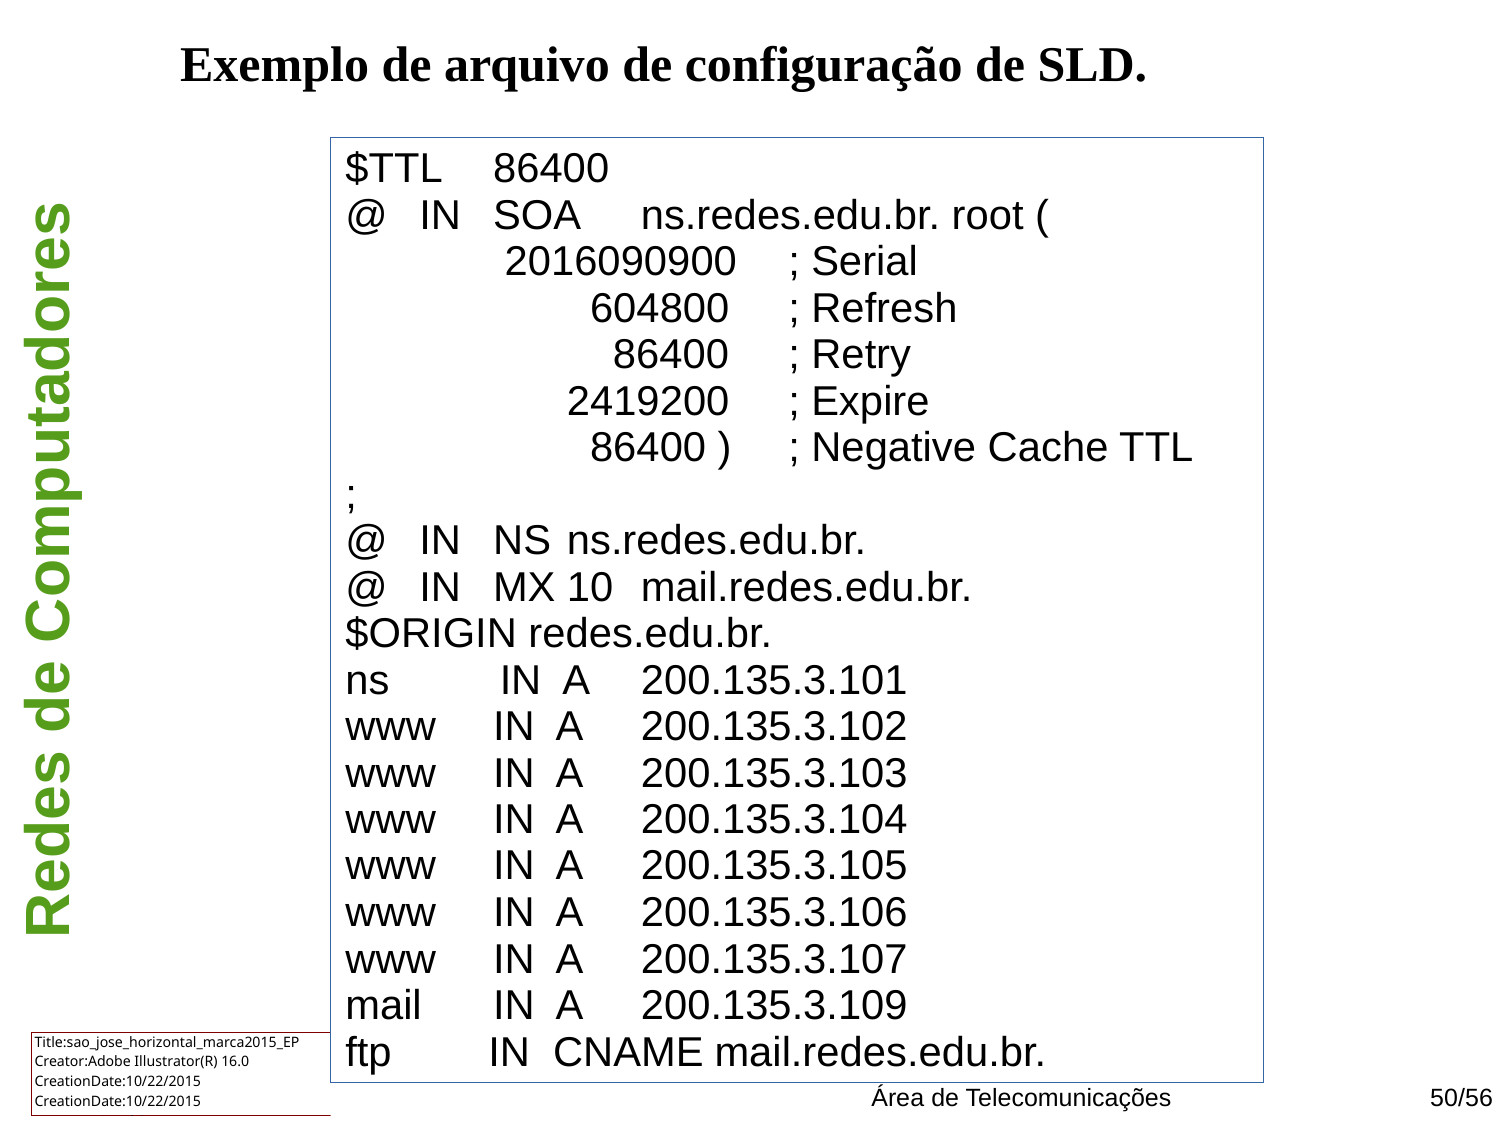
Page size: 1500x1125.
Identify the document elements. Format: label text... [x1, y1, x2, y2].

text_box $TTL 86400 @ IN SOA ns.redes.edu.br. root ( 2016090900 ; Serial 604800 ; Refresh 86400 ; Retry 2419200 ; Expire 86400 ) ; Negative Cache TTL ; @ IN NS ns.redes.edu.br. @ IN MX 10 mail.redes.edu.br. $ORIGIN redes.edu.br. ns IN A 200.135.3.101 www IN A 200.135.3.102 www IN A 200.135.3.103 www IN A 200.135.3.104 www IN A 200.135.3.105 www IN A 200.135.3.106 www IN A 200.135.3.107 mail IN A 200.135.3.109 ftp IN CNAME mail.redes.edu.br. [330, 137, 1264, 1083]
text_box Exemplo de arquivo de configuração de SLD. [165, 23, 1205, 213]
